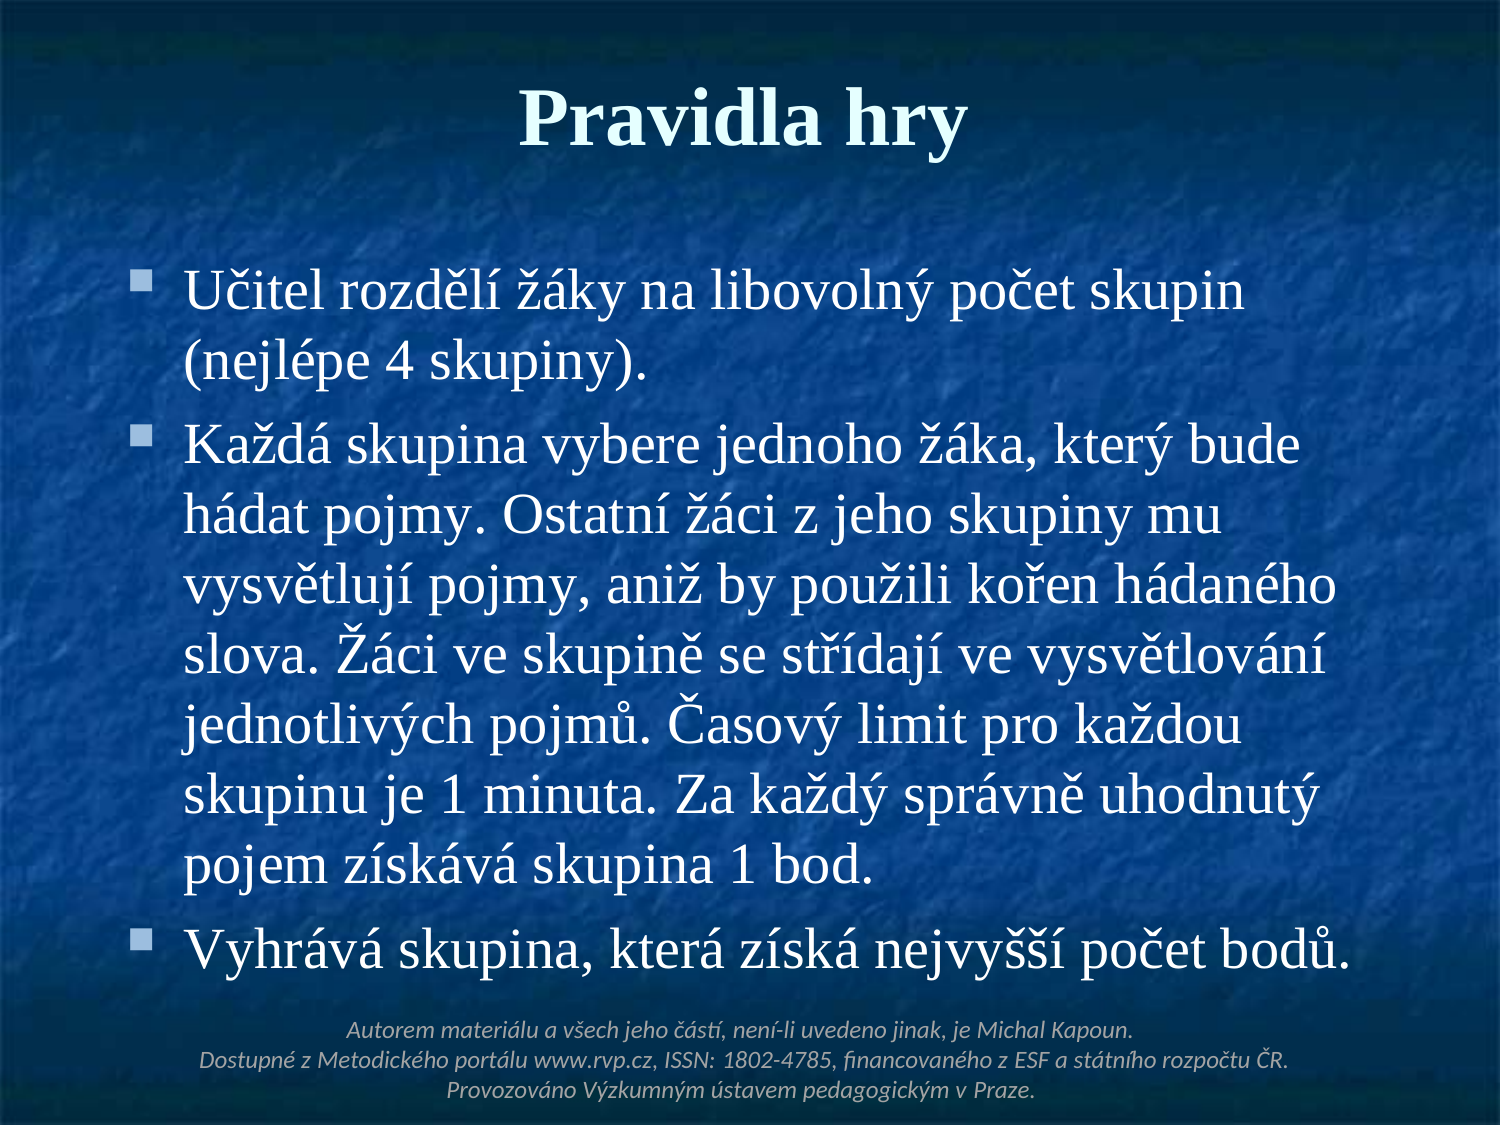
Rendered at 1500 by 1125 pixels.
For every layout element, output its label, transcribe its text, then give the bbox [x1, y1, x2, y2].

text_box Učitel rozdělí žáky na libovolný počet skupin (nejlépe 4 skupiny). Každá skupina vybere jednoho žáka, který bude hádat pojmy. Ostatní žáci z jeho skupiny mu vysvětlují pojmy, aniž by použili kořen hádaného slova. Žáci ve skupině se střídají ve vysvětlování jednotlivých pojmů. Časový limit pro každou skupinu je 1 minuta. Za každý správně uhodnutý pojem získává skupina 1 bod. Vyhrává skupina, která získá nejvyšší počet bodů. [112, 243, 1388, 894]
text_box Pravidla hry [41, 54, 1447, 171]
text_box Autorem materiálu a všech jeho částí, není-li uvedeno jinak, je Michal Kapoun. Dostupné z Metodického portálu www.rvp.cz, ISSN: 1802-4785, financovaného z ESF a státního rozpočtu ČR. Provozováno Výzkumným ústavem pedagogickým v Praze. [147, 1011, 1341, 1106]
picture [0, 0, 1500, 1125]
